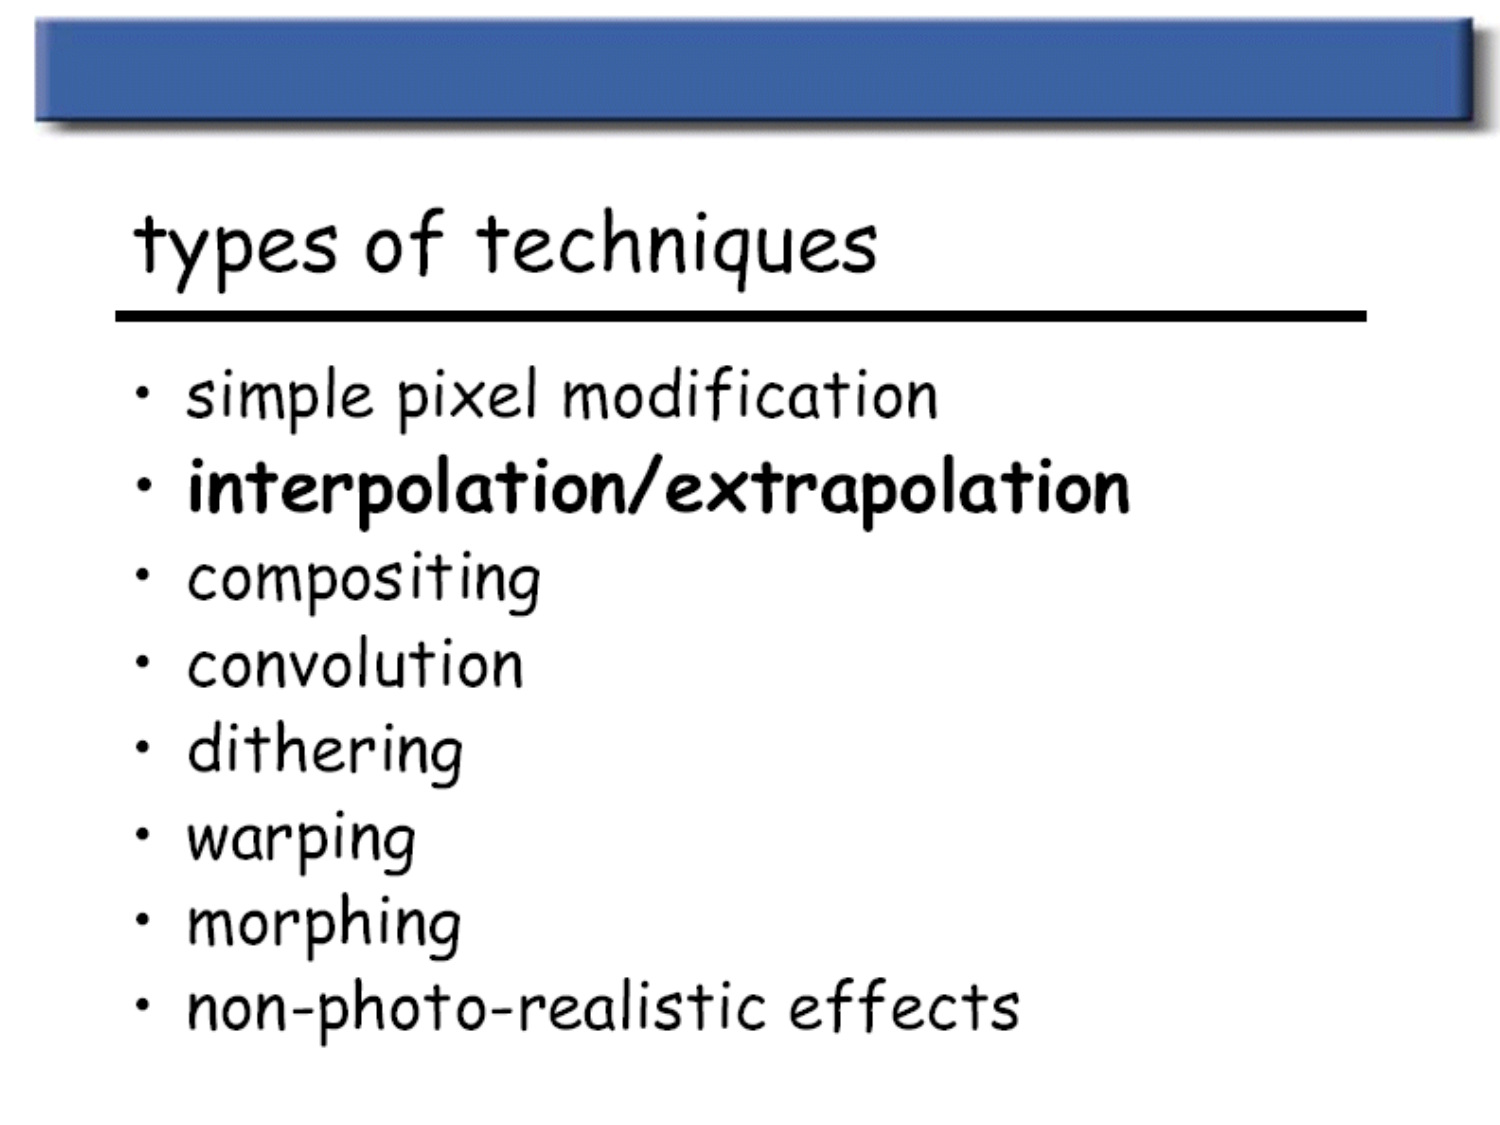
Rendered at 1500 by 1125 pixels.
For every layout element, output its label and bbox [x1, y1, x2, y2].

picture [33, 14, 1500, 141]
picture [76, 184, 1424, 1084]
